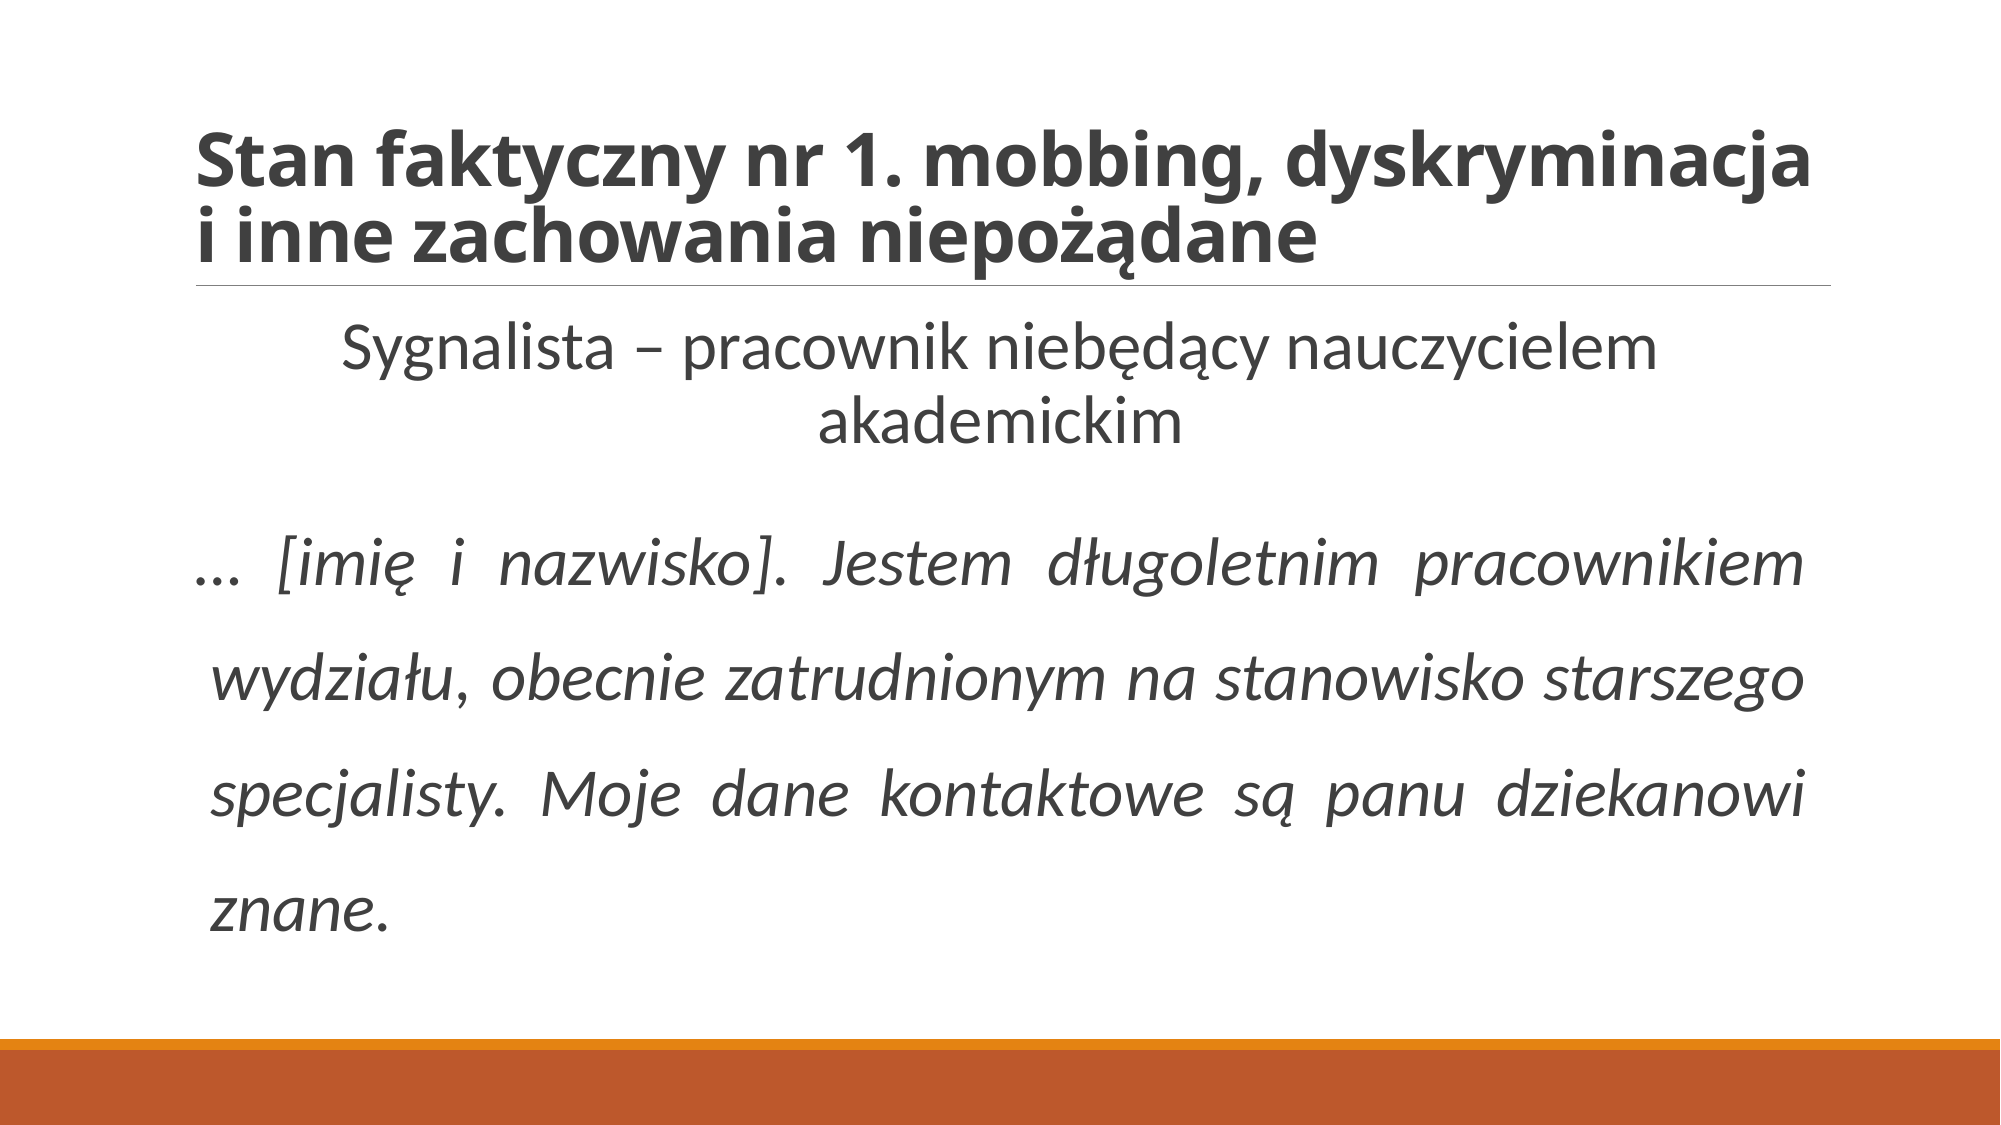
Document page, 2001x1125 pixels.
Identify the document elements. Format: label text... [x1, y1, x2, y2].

title Stan faktyczny nr 1. mobbing, dyskryminacja i inne zachowania niepożądane [180, 47, 1831, 286]
list Sygnalista – pracownik niebędący nauczycielem akademickim … [imię i nazwisko]. Jestem długoletnim pracownikiem wydziału, obecnie zatrudnionym na stanowisko starszego specjalisty. Moje dane kontaktowe są panu dziekanowi znane. [180, 302, 1831, 963]
